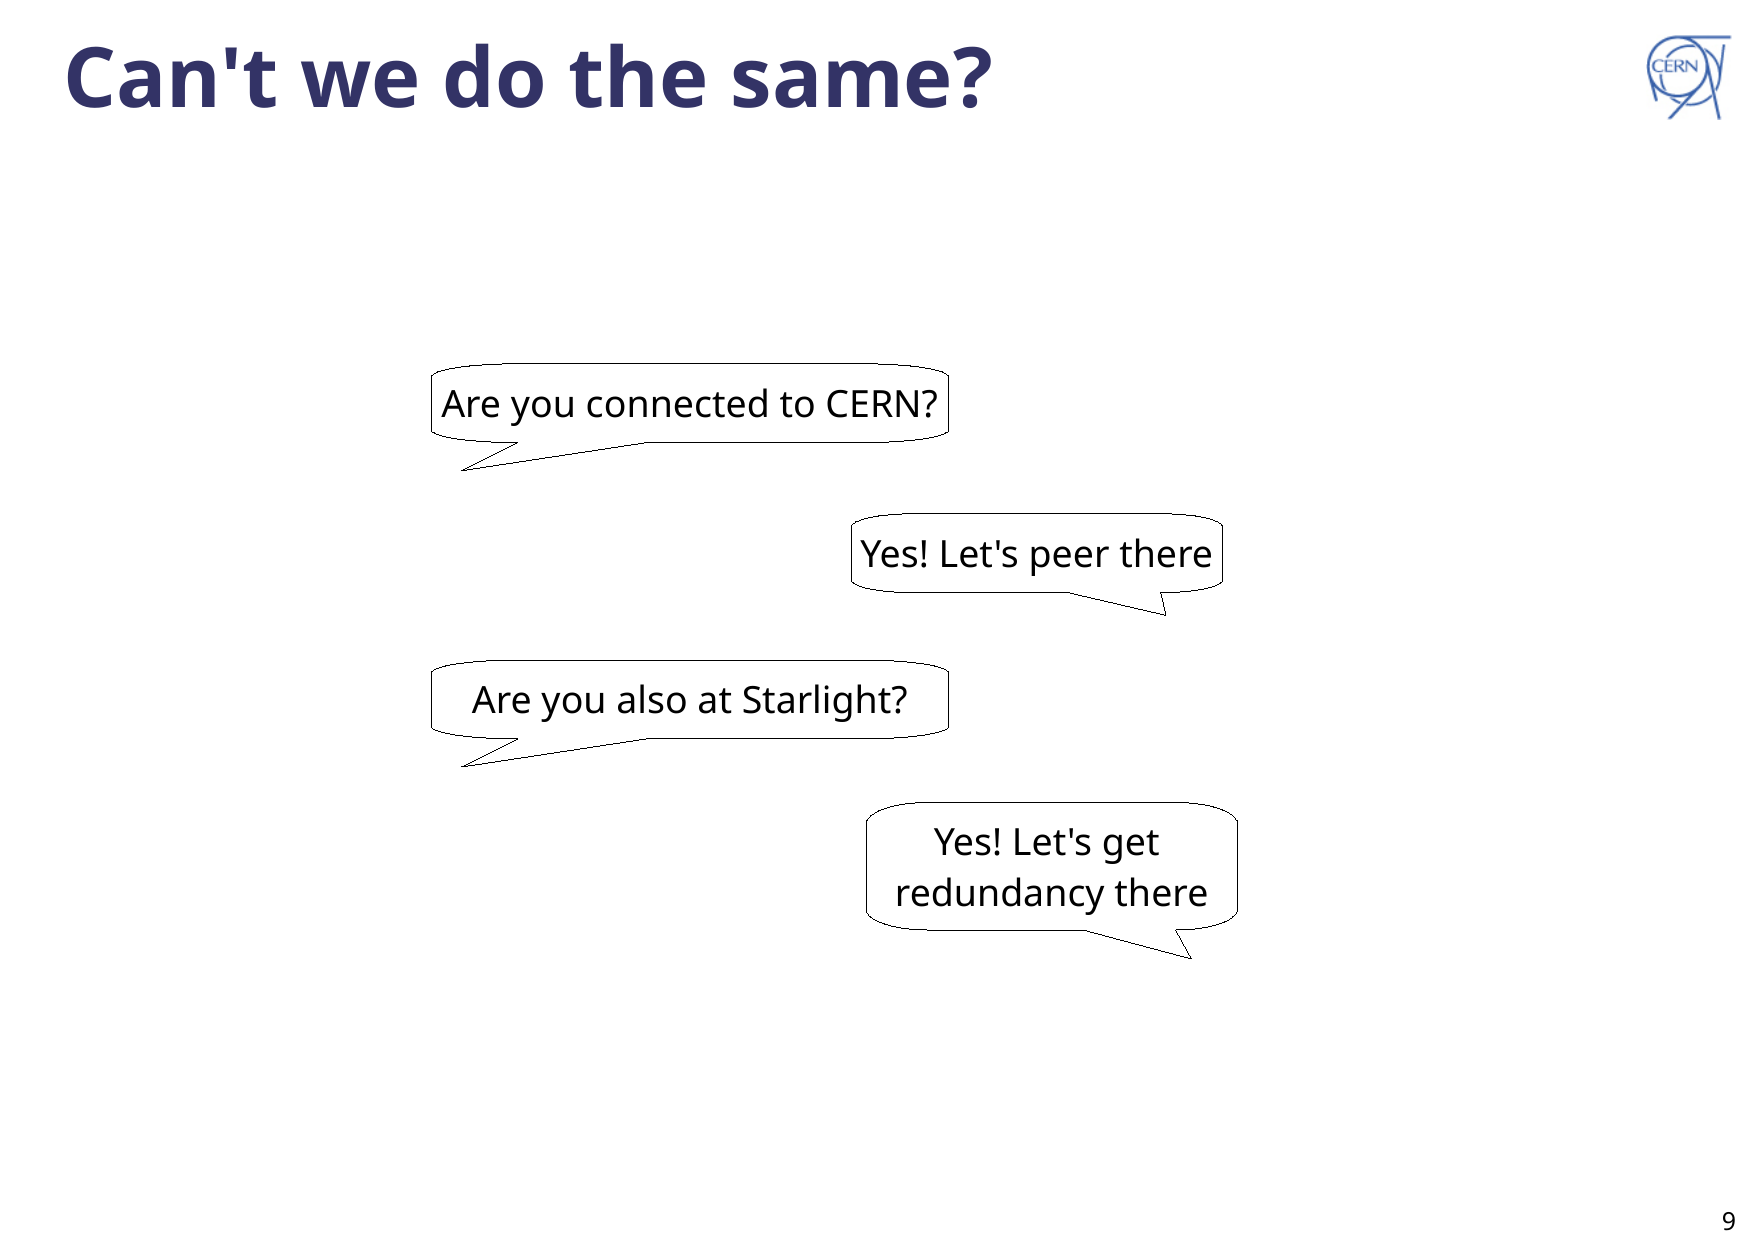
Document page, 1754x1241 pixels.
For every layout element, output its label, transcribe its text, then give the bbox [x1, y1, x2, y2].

text_box Yes! Let's get redundancy there [866, 802, 1238, 959]
text_box Are you connected to CERN? [431, 363, 949, 471]
text_box Are you also at Starlight? [431, 660, 949, 767]
title Can't we do the same? [63, 0, 1621, 166]
text_box Yes! Let's peer there [851, 513, 1223, 616]
picture [1646, 34, 1732, 120]
